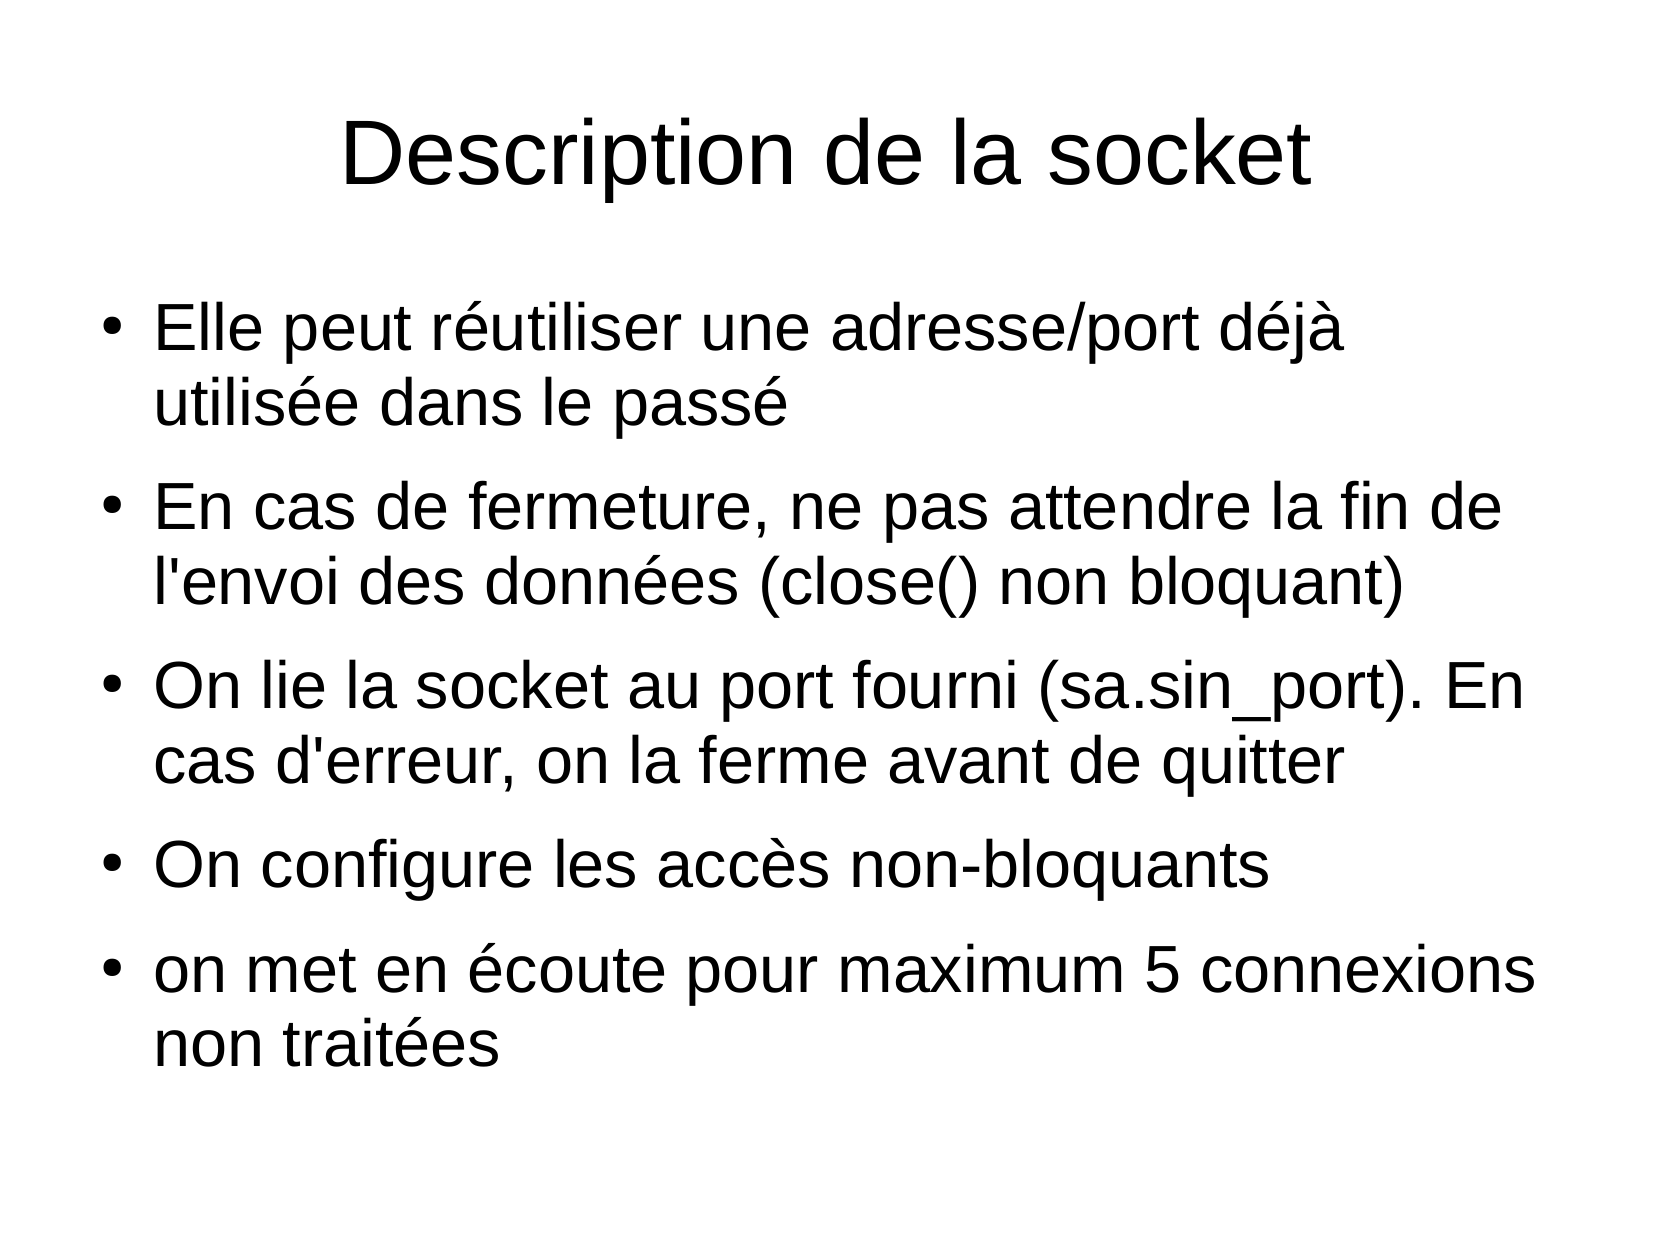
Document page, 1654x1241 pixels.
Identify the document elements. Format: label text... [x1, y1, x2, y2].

list Elle peut réutiliser une adresse/port déjà utilisée dans le passé En cas de fermeture, ne pas attendre la fin de l'envoi des données (close() non bloquant) On lie la socket au port fourni (sa.sin_port). En cas d'erreur, on la ferme avant de quitter On configure les accès non-bloquants on met en écoute pour maximum 5 connexions non traitées [82, 290, 1571, 1094]
title Description de la socket [82, 56, 1571, 250]
